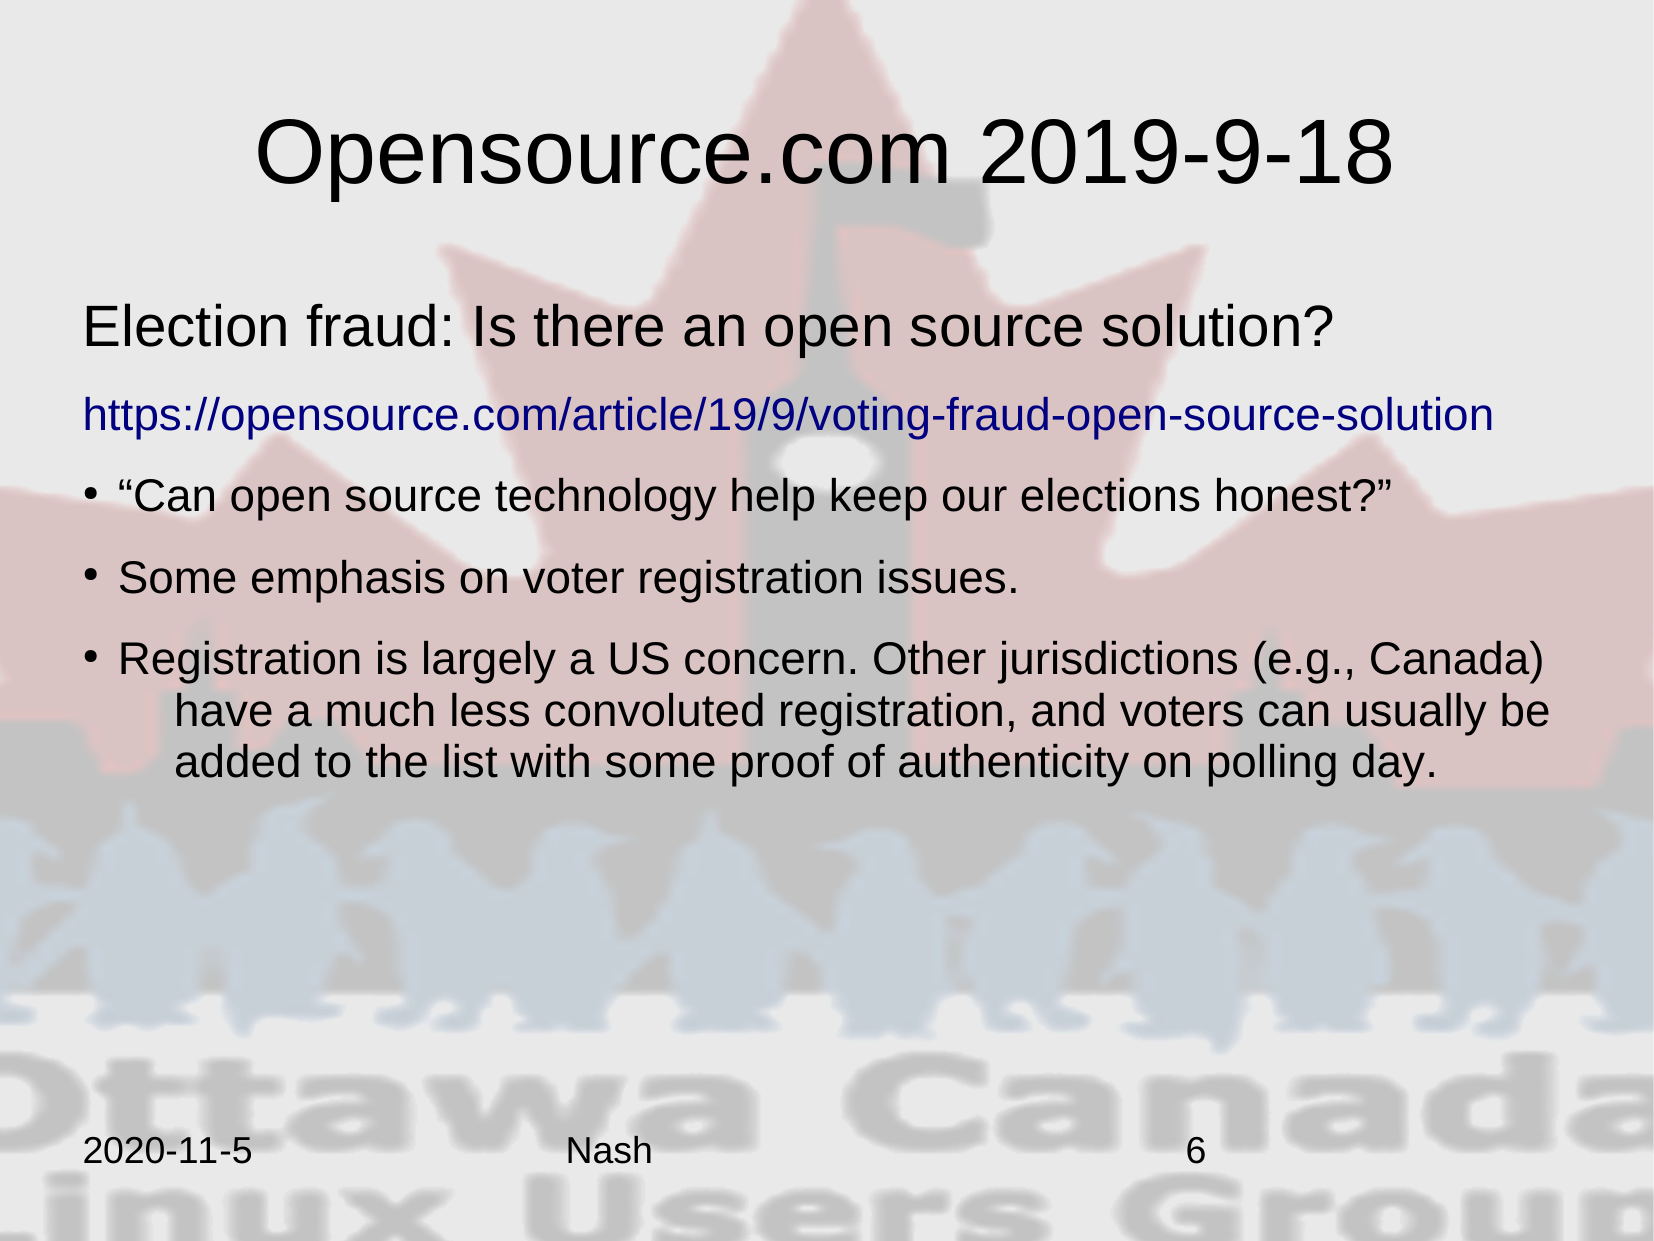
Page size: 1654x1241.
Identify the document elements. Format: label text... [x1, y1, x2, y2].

list Election fraud: Is there an open source solution? https://opensource.com/article/19/9/voting-fraud-open-source-solution “Can open source technology help keep our elections honest?” Some emphasis on voter registration issues. Registration is largely a US concern. Other jurisdictions (e.g., Canada) have a much less convoluted registration, and voters can usually be added to the list with some proof of authenticity on polling day. [82, 290, 1570, 1009]
title Opensource.com 2019-9-18 [82, 49, 1570, 256]
picture [0, 0, 1654, 1241]
